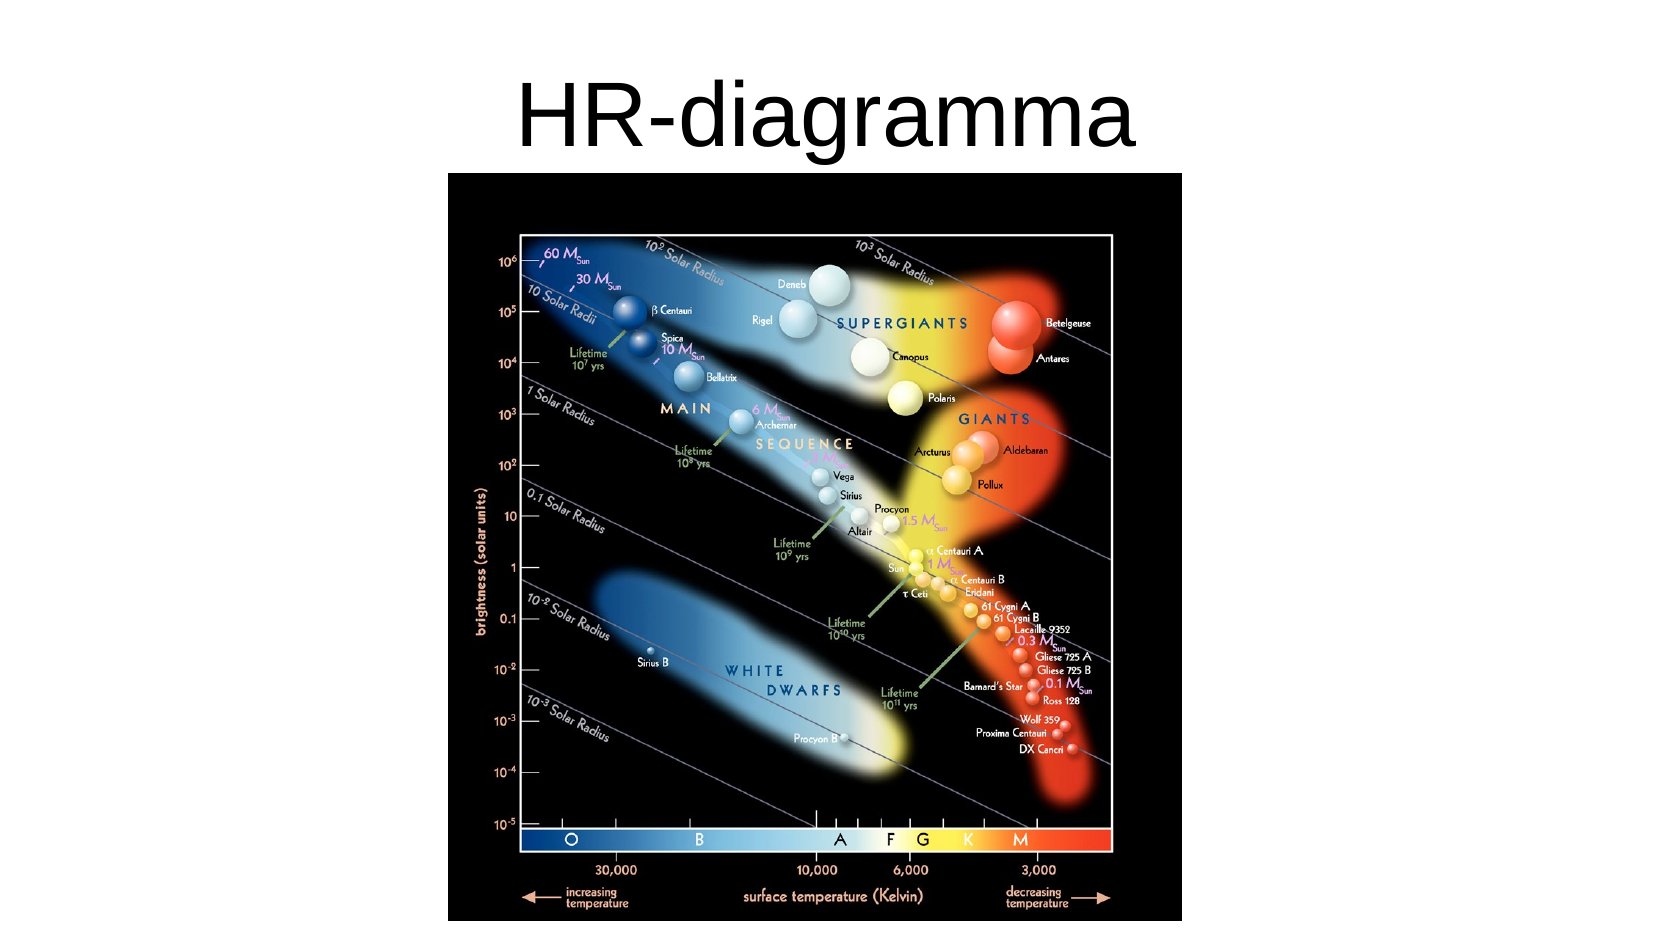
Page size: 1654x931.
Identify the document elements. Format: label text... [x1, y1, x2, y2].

picture [448, 173, 1182, 922]
title HR-diagramma [82, 37, 1571, 193]
